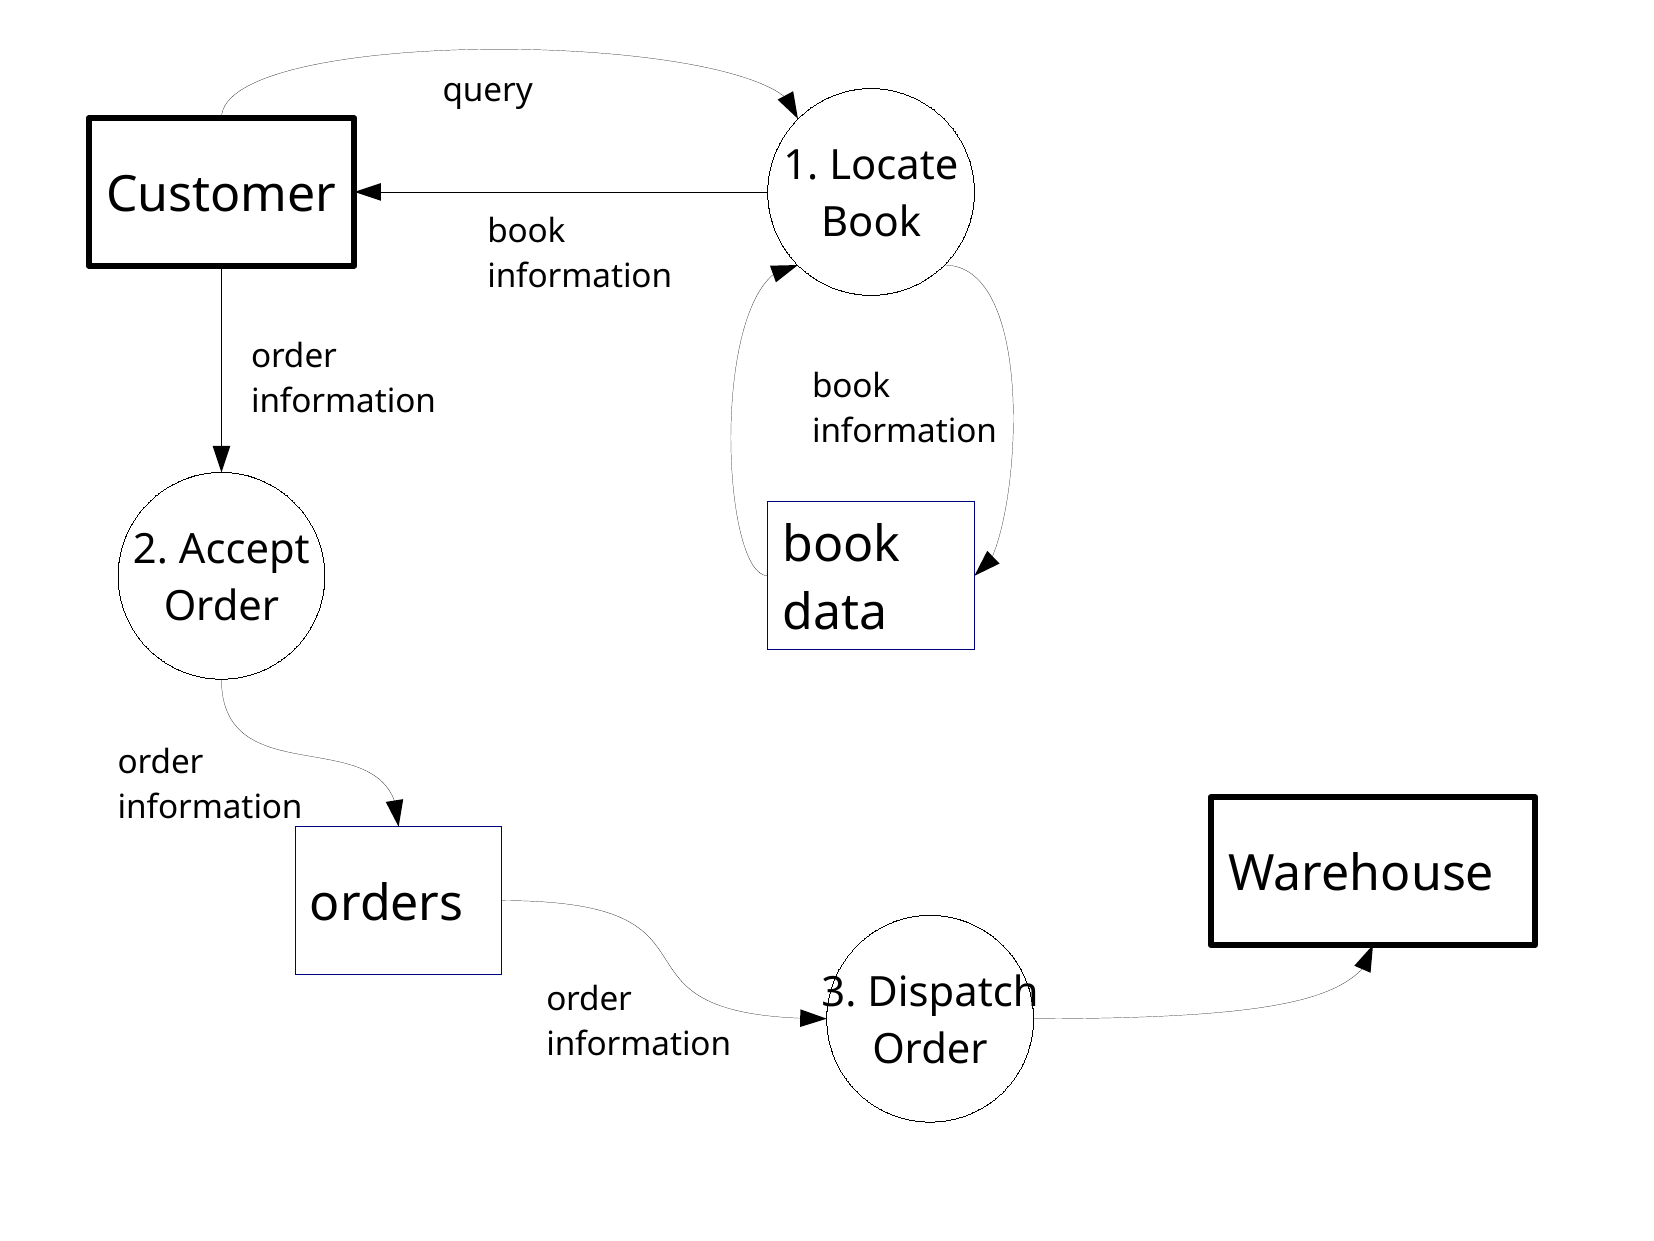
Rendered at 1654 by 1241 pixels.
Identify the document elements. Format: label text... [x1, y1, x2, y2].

text_box Customer [88, 118, 355, 266]
text_box order information [102, 730, 325, 827]
text_box Warehouse [1210, 797, 1536, 945]
text_box 3. Dispatch Order [826, 915, 1034, 1123]
text_box book information [797, 354, 1020, 451]
text_box book information [472, 199, 695, 296]
text_box book data [767, 501, 975, 650]
text_box order information [531, 967, 754, 1063]
text_box order information [236, 324, 459, 421]
text_box orders [295, 826, 502, 975]
text_box 1. Locate Book [767, 88, 975, 296]
text_box 2. Accept Order [118, 472, 325, 680]
text_box query [427, 59, 553, 115]
